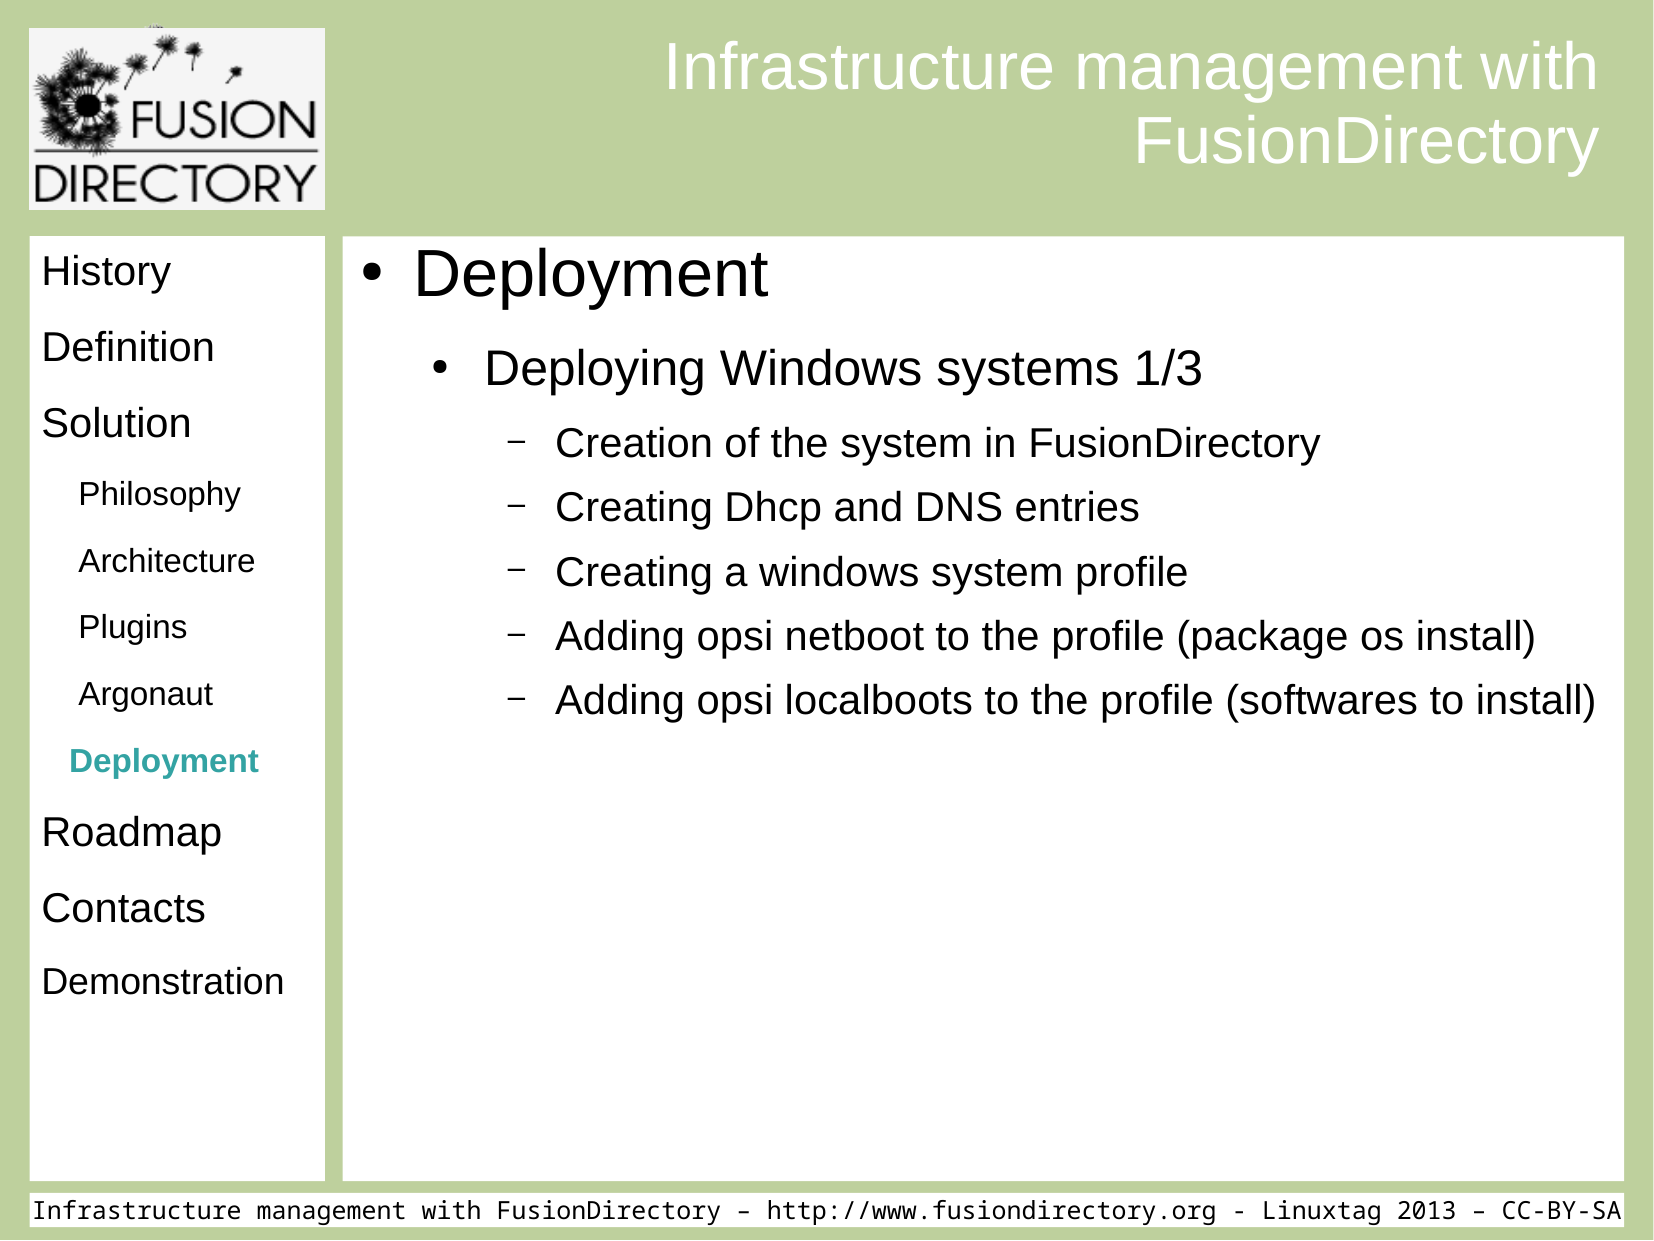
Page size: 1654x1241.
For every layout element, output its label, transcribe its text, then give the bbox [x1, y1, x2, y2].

list History Definition Solution Philosophy Architecture Plugins Argonaut Deployment Roadmap Contacts Demonstration [29, 236, 325, 1182]
list Deployment Deploying Windows systems 1/3 Creation of the system in FusionDirectory Creating Dhcp and DNS entries Creating a windows system profile Adding opsi netboot to the profile (package os install) Adding opsi localboots to the profile (softwares to install) [342, 236, 1625, 1182]
picture [29, 17, 325, 210]
title Infrastructure management with FusionDirectory [277, 0, 1601, 208]
